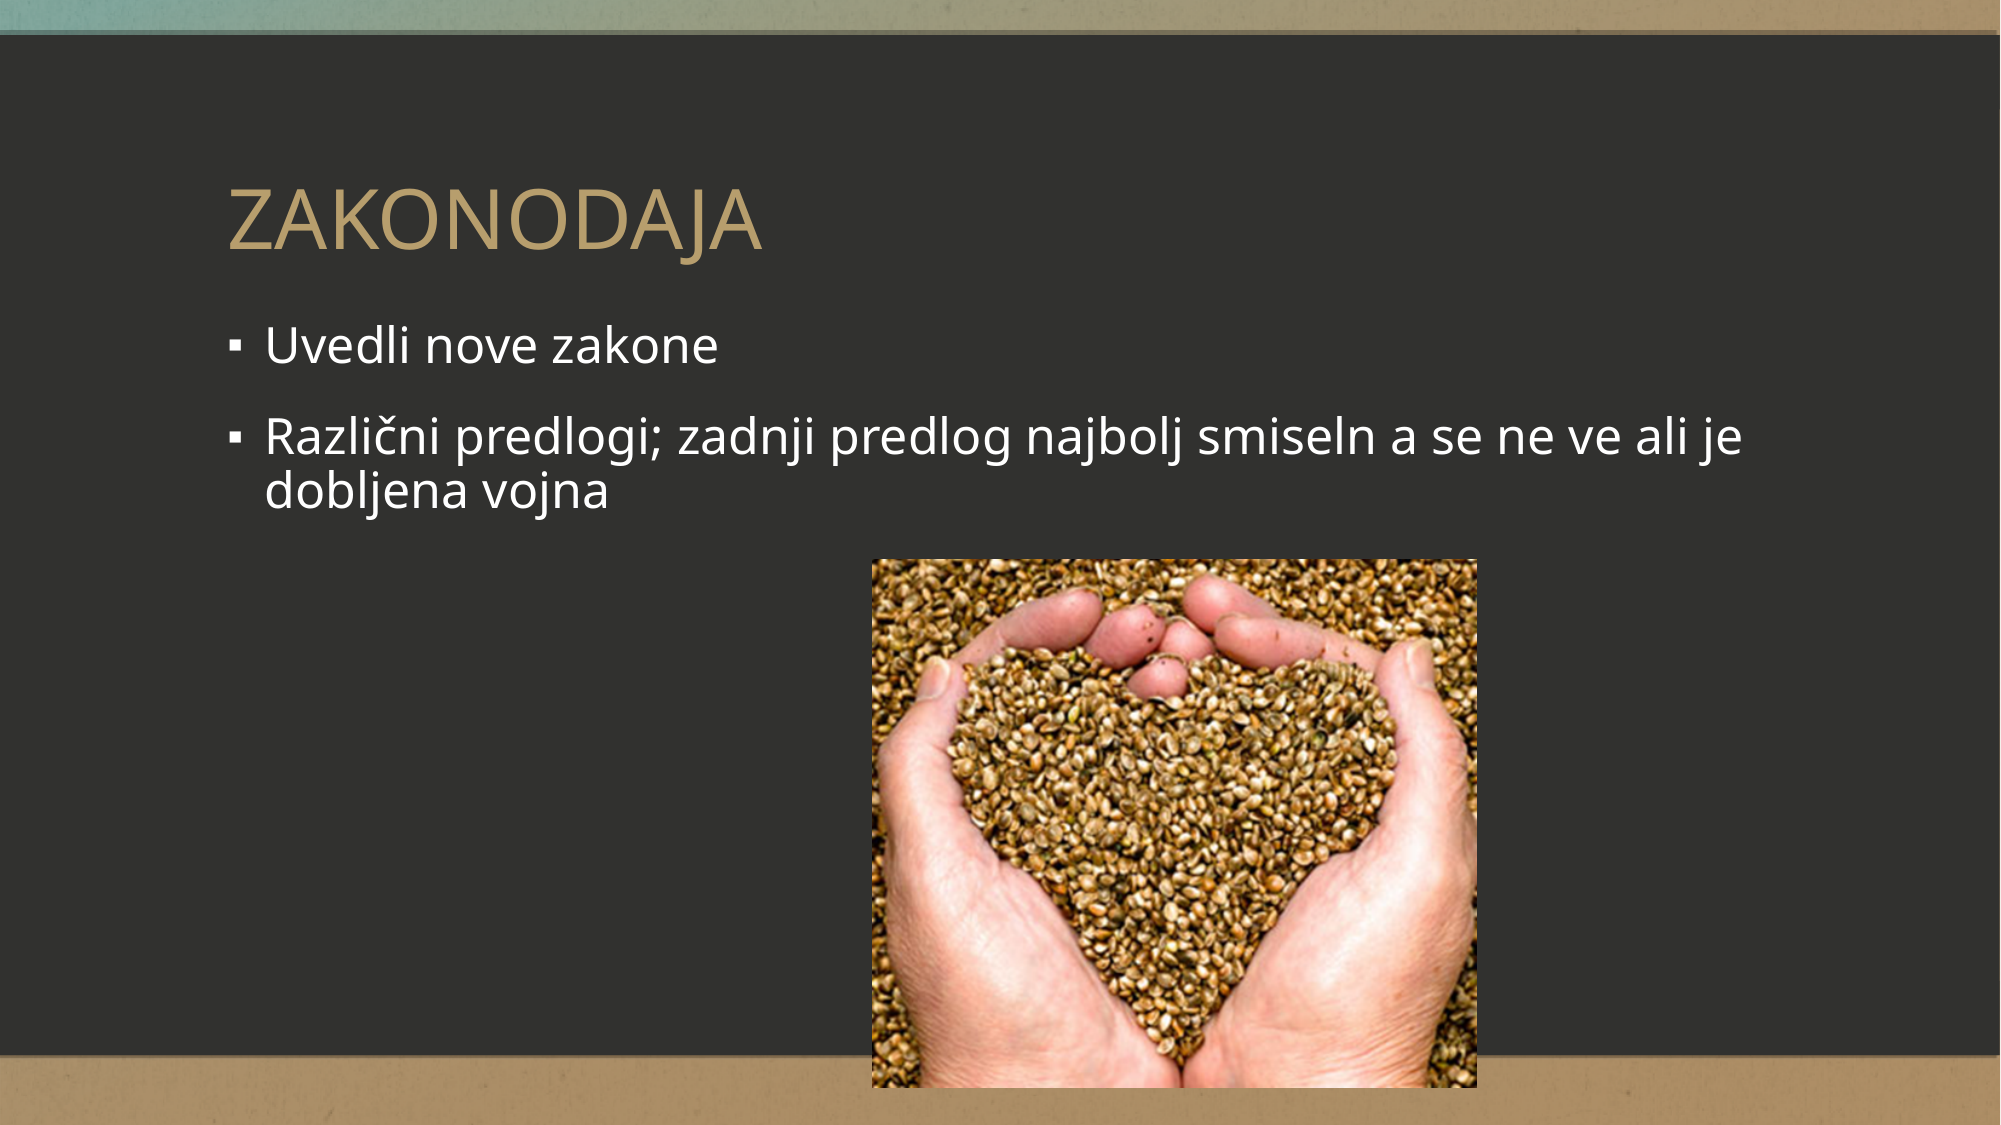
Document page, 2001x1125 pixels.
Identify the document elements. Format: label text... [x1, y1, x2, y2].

list Uvedli nove zakone Različni predlogi; zadnji predlog najbolj smiseln a se ne ve ali je dobljena vojna [212, 312, 1788, 1013]
picture [0, 0, 2001, 1125]
title ZAKONODAJA [212, 68, 1788, 275]
